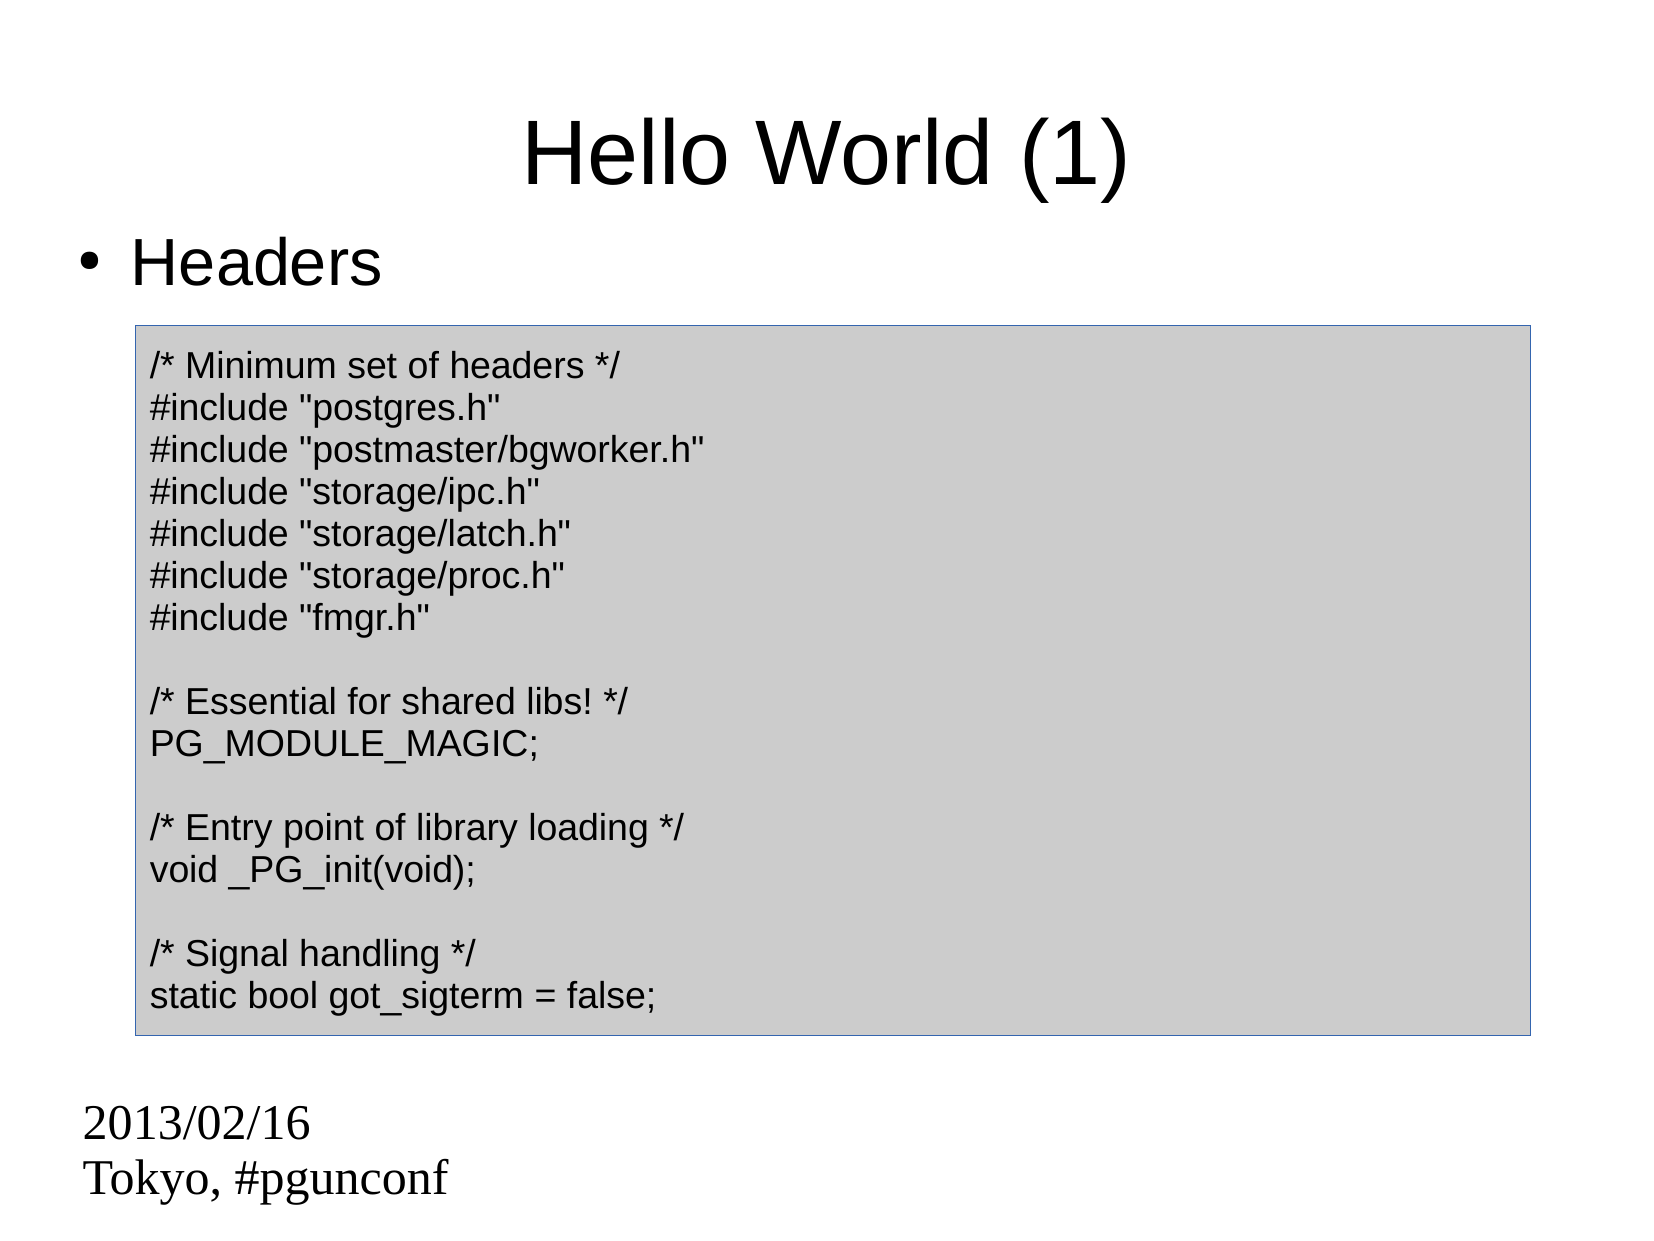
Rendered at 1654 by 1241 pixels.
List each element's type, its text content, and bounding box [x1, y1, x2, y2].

list Headers [60, 225, 1516, 316]
title Hello World (1) [82, 49, 1571, 257]
text_box /* Minimum set of headers */ #include "postgres.h" #include "postmaster/bgworker.h" #include "storage/ipc.h" #include "storage/latch.h" #include "storage/proc.h" #include "fmgr.h" /* Essential for shared libs! */ PG_MODULE_MAGIC; /* Entry point of library loading */ void _PG_init(void); /* Signal handling */ static bool got_sigterm = false; [135, 325, 1531, 1036]
